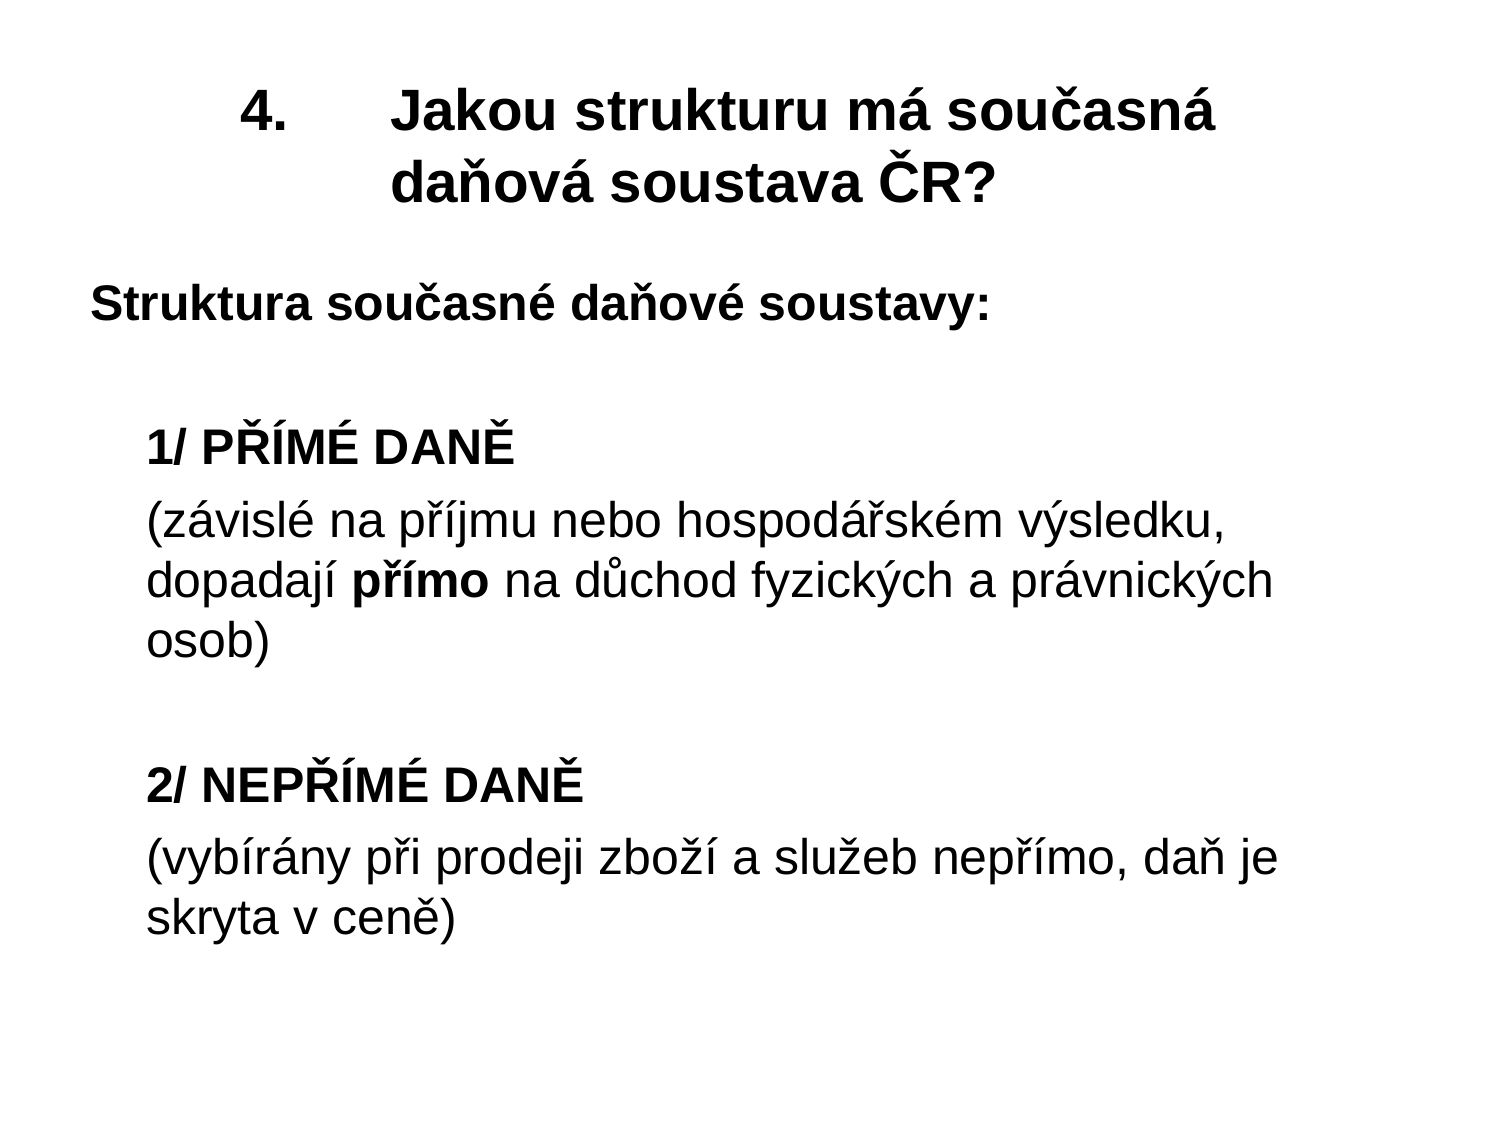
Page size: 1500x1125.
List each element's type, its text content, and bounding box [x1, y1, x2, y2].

list Struktura současné daňové soustavy: 1/ PŘÍMÉ DANĚ (závislé na příjmu nebo hospodářském výsledku, dopadají přímo na důchod fyzických a právnických osob) 2/ NEPŘÍMÉ DANĚ (vybírány při prodeji zboží a služeb nepřímo, daň je skryta v ceně) [75, 262, 1426, 1098]
title 4. Jakou strukturu má současná daňová soustava ČR? [75, 45, 1426, 233]
